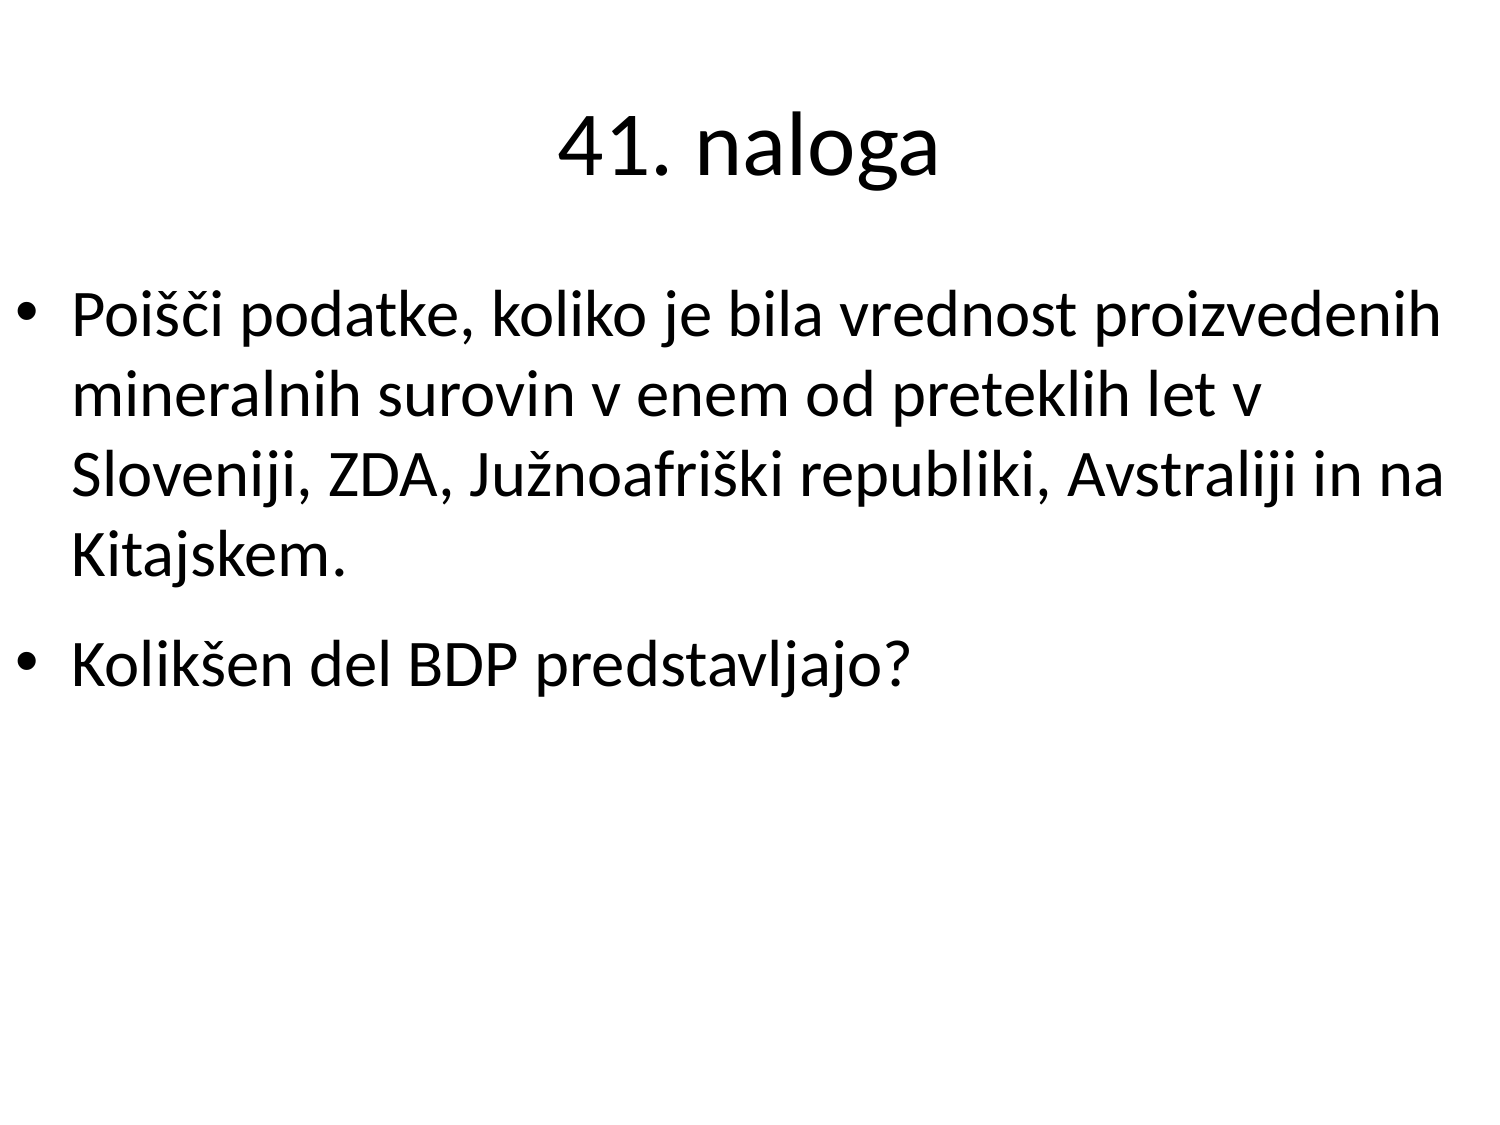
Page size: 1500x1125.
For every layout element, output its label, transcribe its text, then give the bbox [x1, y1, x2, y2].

title 41. naloga [75, 45, 1425, 233]
list Poišči podatke, koliko je bila vrednost proizvedenih mineralnih surovin v enem od preteklih let v Sloveniji, ZDA, Južnoafriški republiki, Avstraliji in na Kitajskem. Kolikšen del BDP predstavljajo? [0, 262, 1500, 1005]
